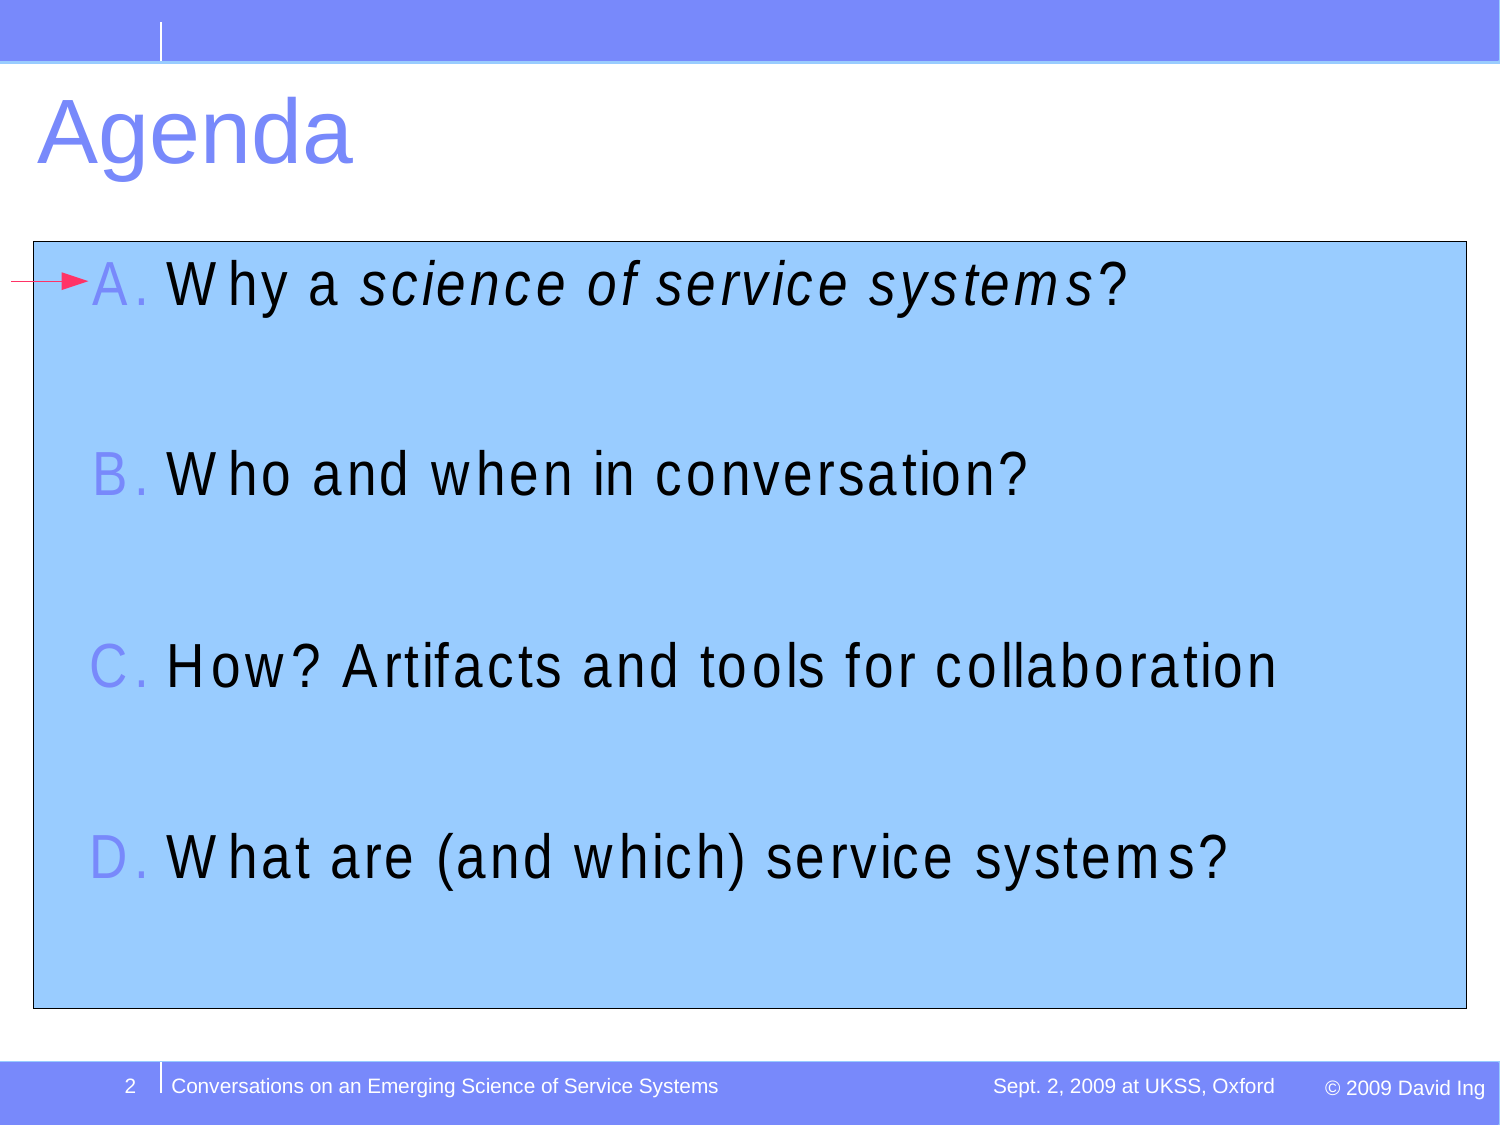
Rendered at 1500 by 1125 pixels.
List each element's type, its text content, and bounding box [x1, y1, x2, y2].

chart [33, 241, 1467, 1009]
title Agenda [37, 89, 1463, 205]
